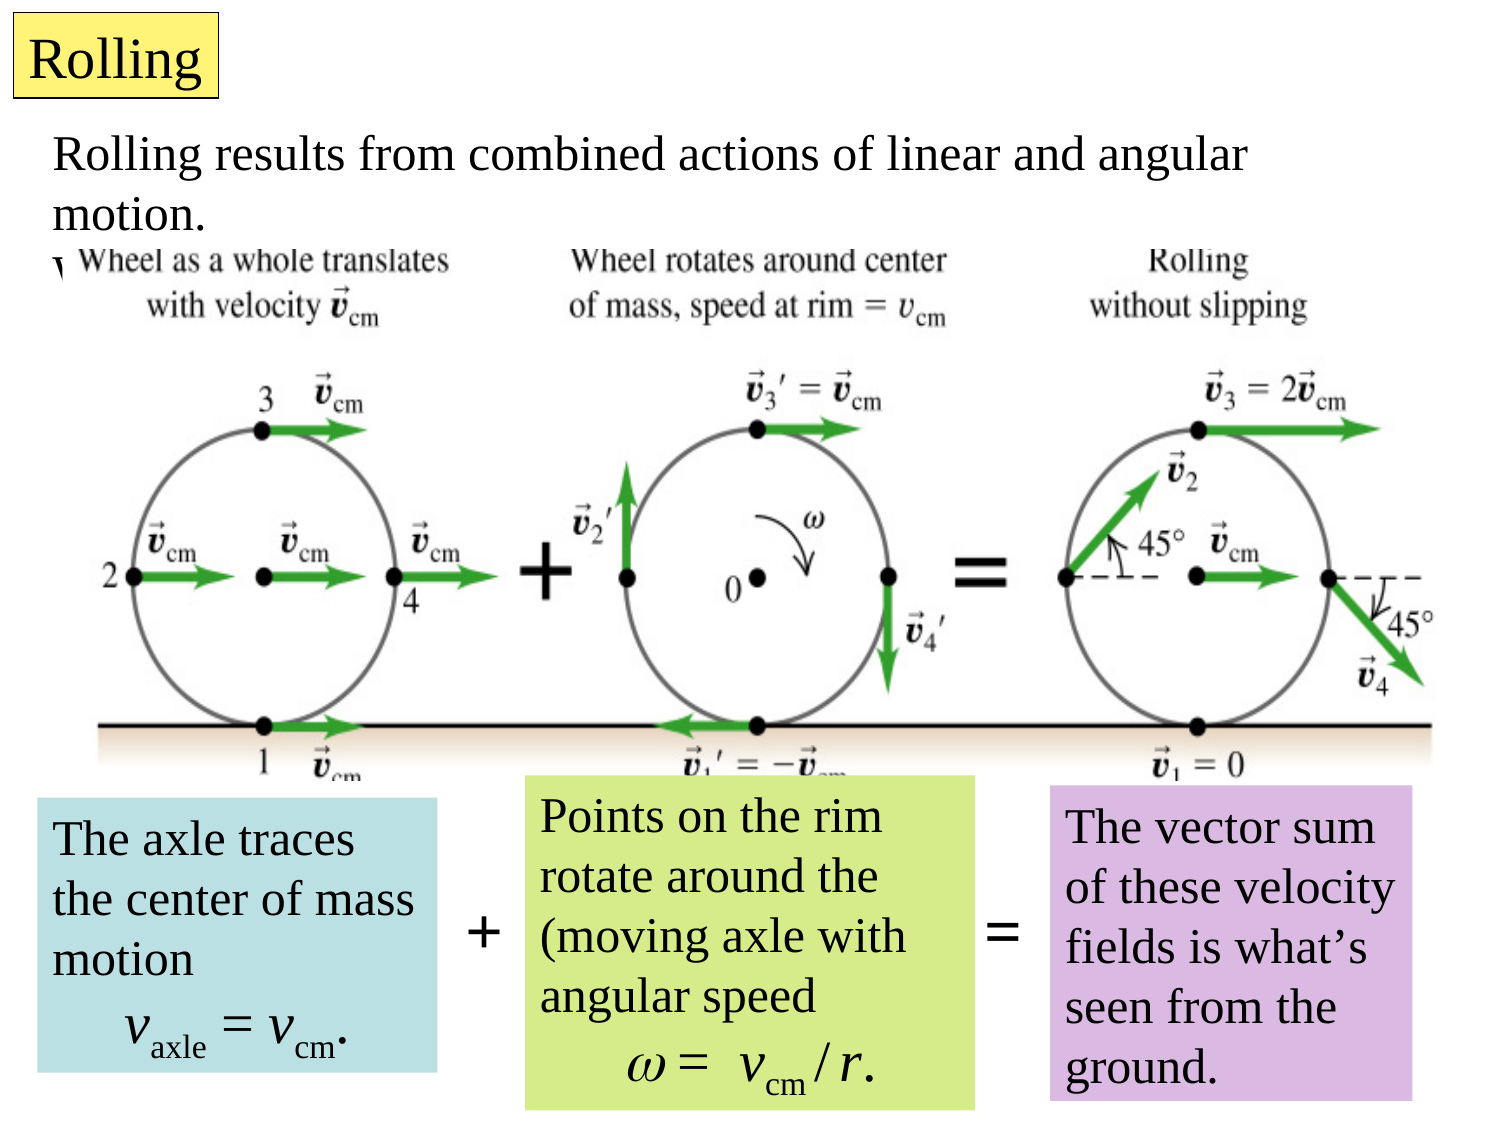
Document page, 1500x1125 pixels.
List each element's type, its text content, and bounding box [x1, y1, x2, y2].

text_box = [969, 879, 1038, 976]
text_box + [450, 879, 518, 976]
text_box Rolling [13, 12, 219, 98]
text_box The axle traces the center of mass motion vaxle = vcm. [37, 797, 438, 1073]
picture [62, 249, 1450, 781]
text_box Rolling results from combined actions of linear and angular motion. When a wheel rolls without slipping - [37, 112, 1426, 308]
text_box The vector sum of these velocity fields is what’s seen from the ground. [1050, 785, 1413, 1101]
text_box Points on the rim rotate around the (moving axle with angular speed ω = vcm / r. [525, 775, 976, 1111]
